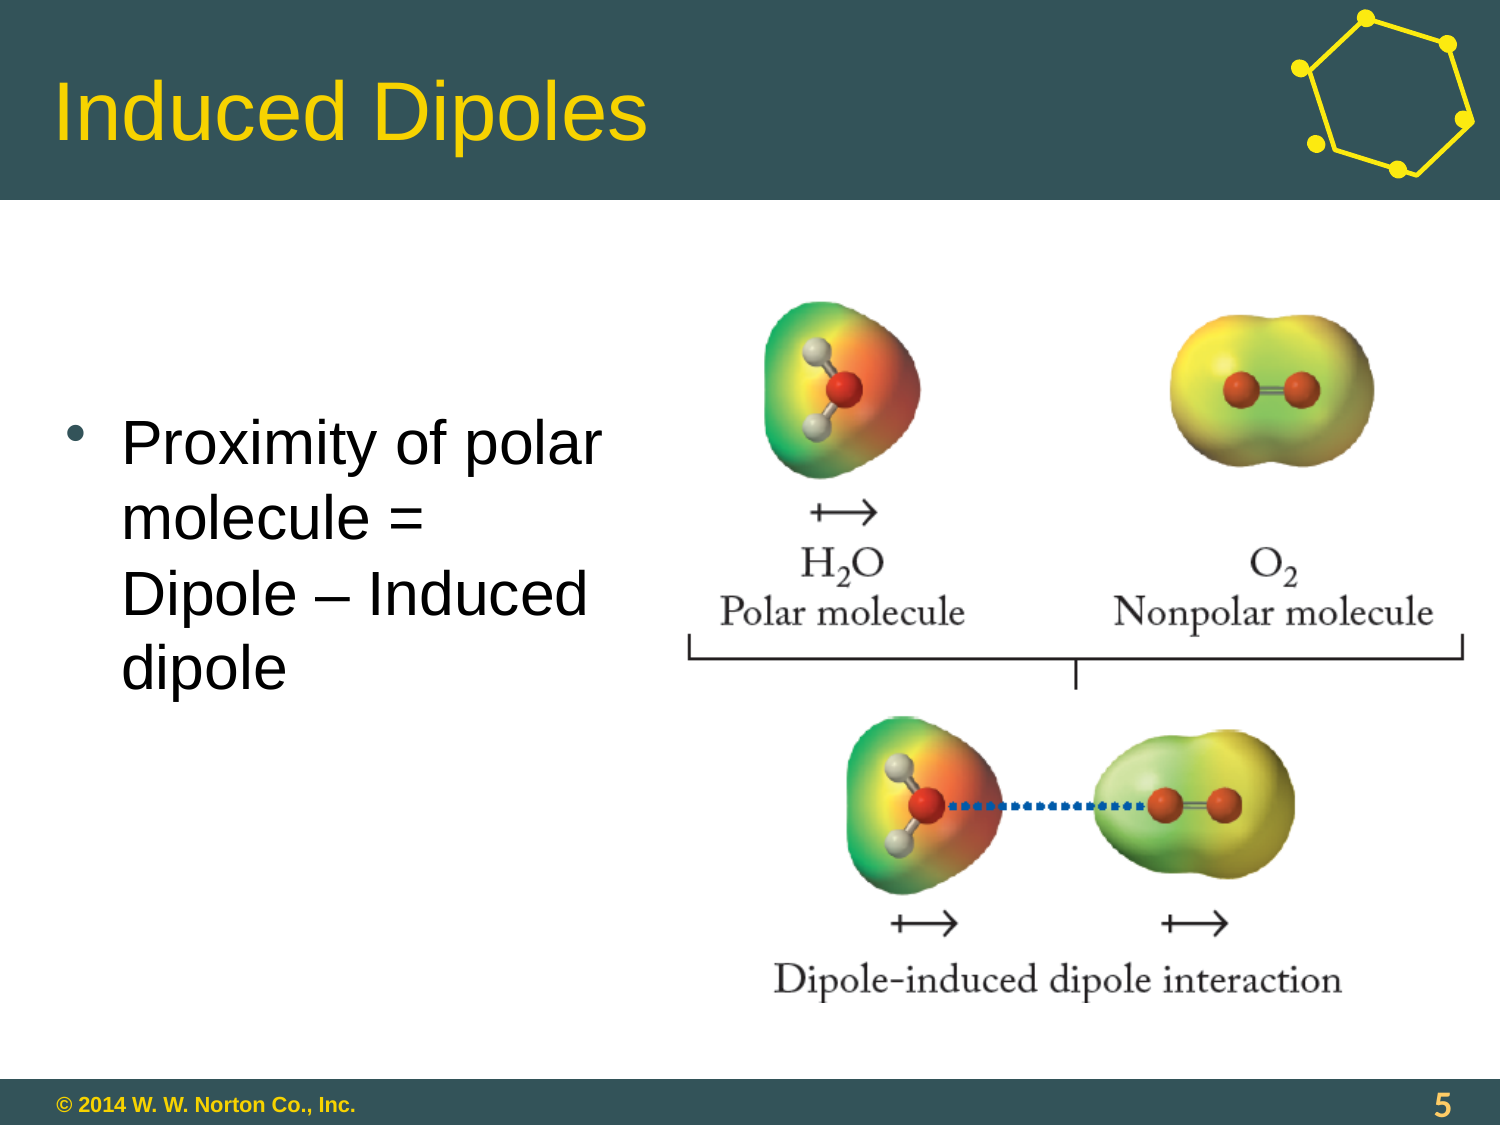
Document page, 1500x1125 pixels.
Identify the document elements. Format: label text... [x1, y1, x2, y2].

picture [669, 299, 1473, 1003]
list Proximity of polar molecule = Dipole – Induced dipole [50, 395, 625, 1048]
title Induced Dipoles [37, 19, 1118, 195]
slide_number <number> [1417, 1076, 1468, 1125]
